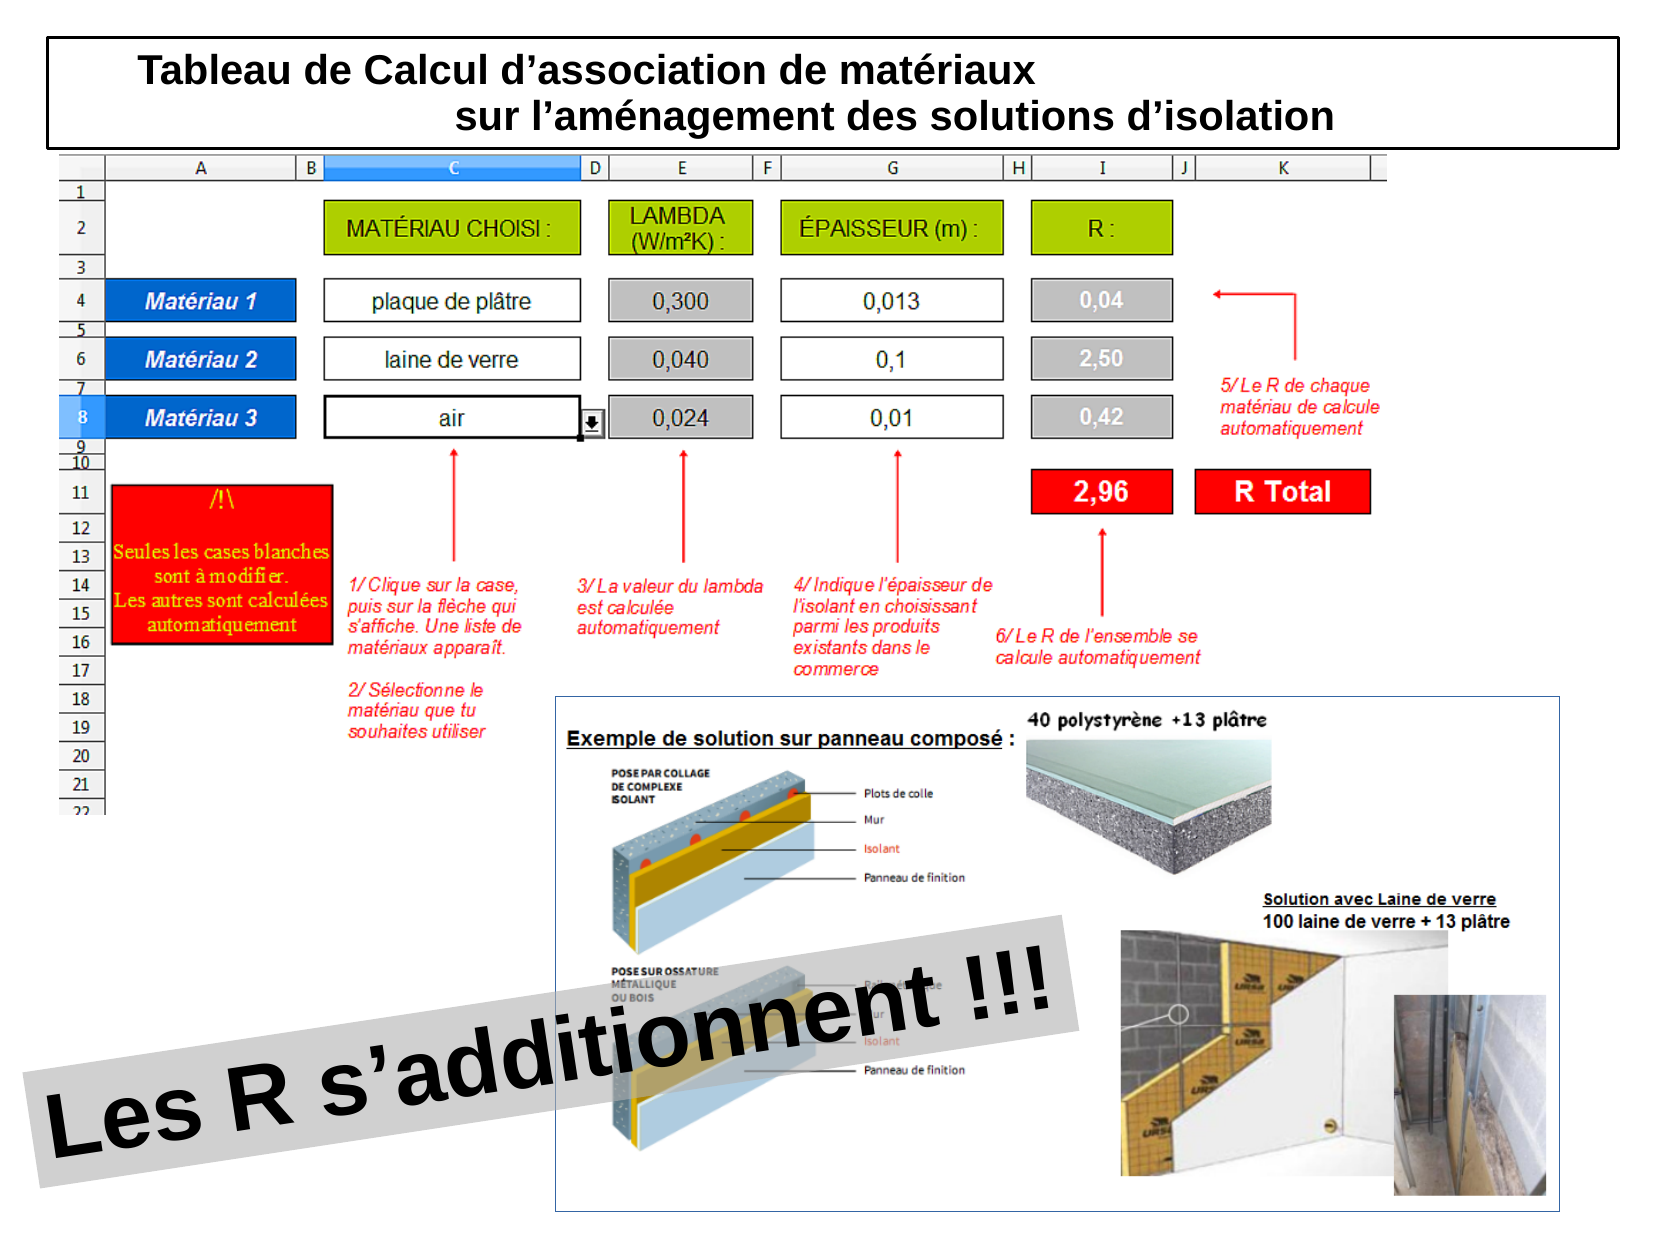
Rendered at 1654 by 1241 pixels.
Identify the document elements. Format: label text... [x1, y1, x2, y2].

text_box Les R s’additionnent !!! [22, 914, 1080, 1189]
text_box Tableau de Calcul d’association de matériaux sur l’aménagement des solutions d’isolation [47, 37, 1619, 149]
picture [59, 153, 1560, 1212]
